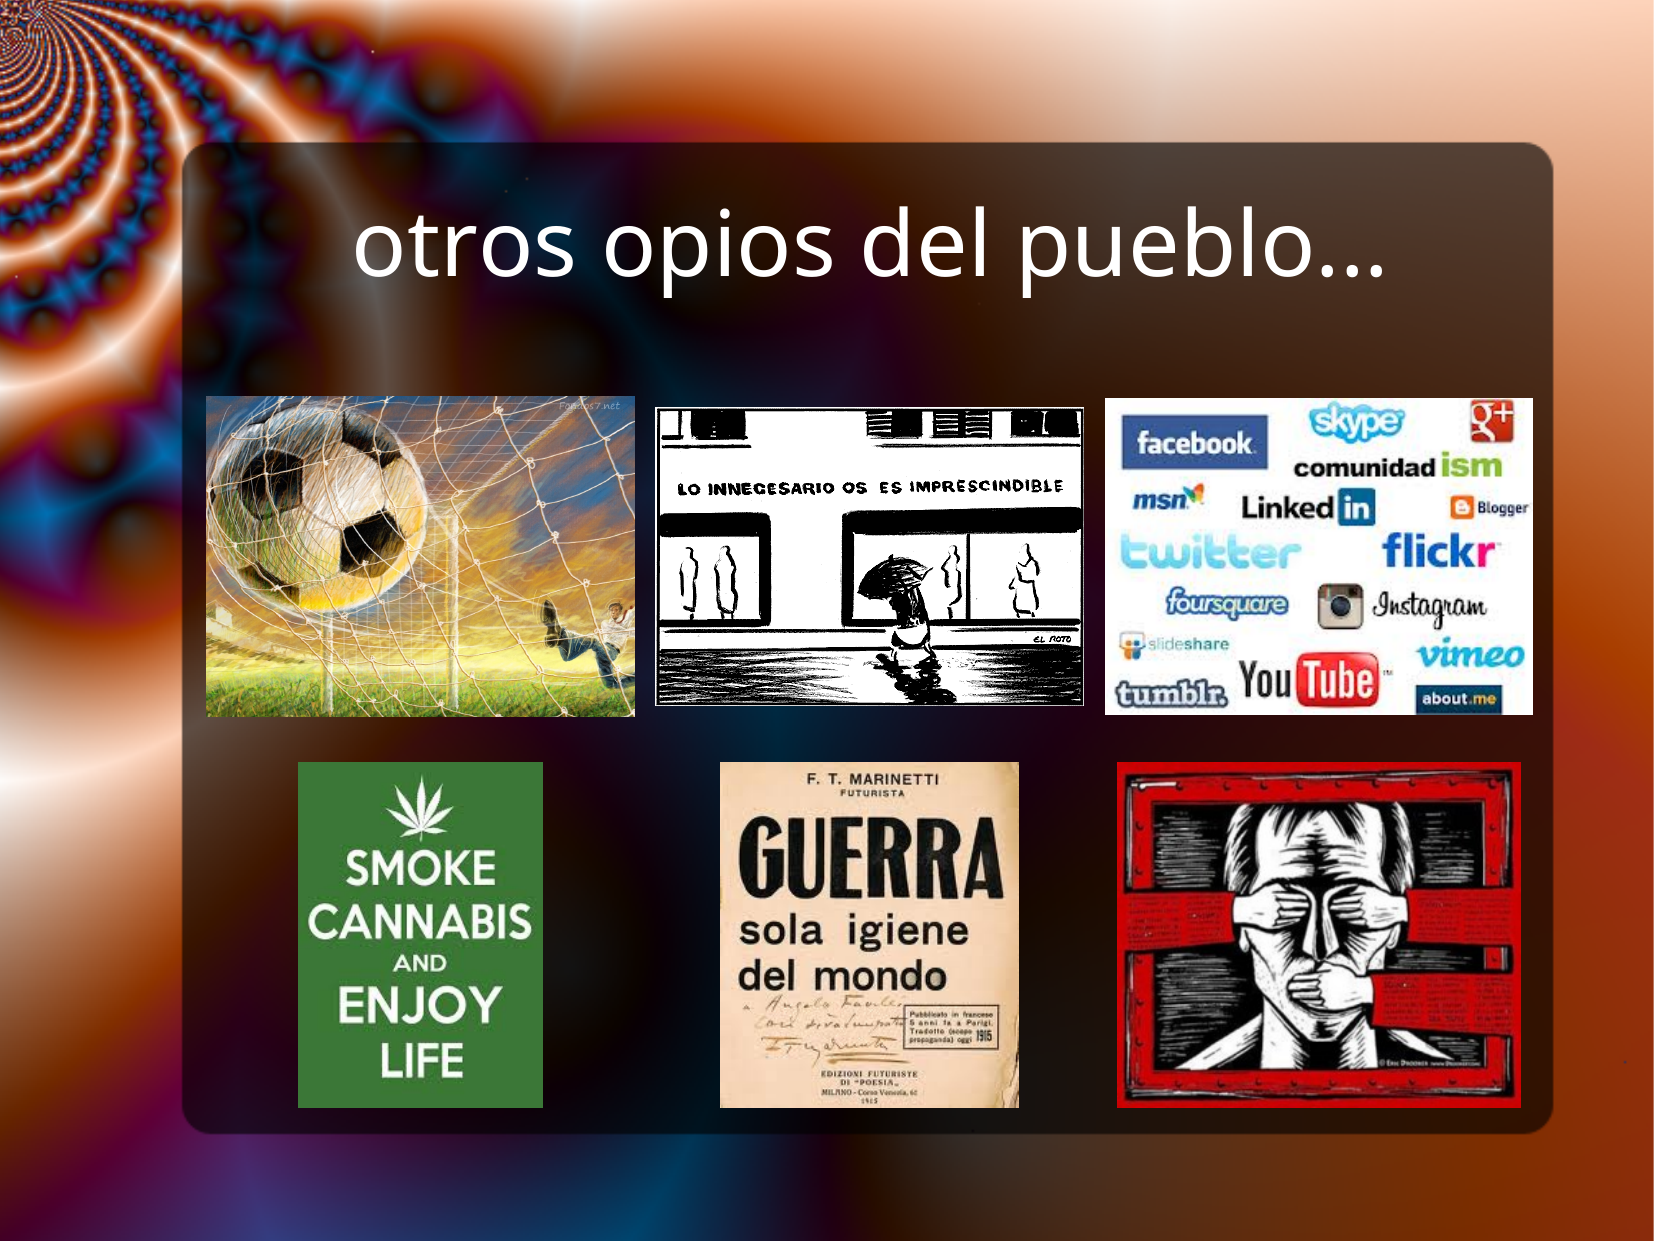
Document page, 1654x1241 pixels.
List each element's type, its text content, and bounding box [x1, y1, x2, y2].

picture [0, 0, 1654, 1241]
title otros opios del pueblo... [206, 156, 1536, 325]
